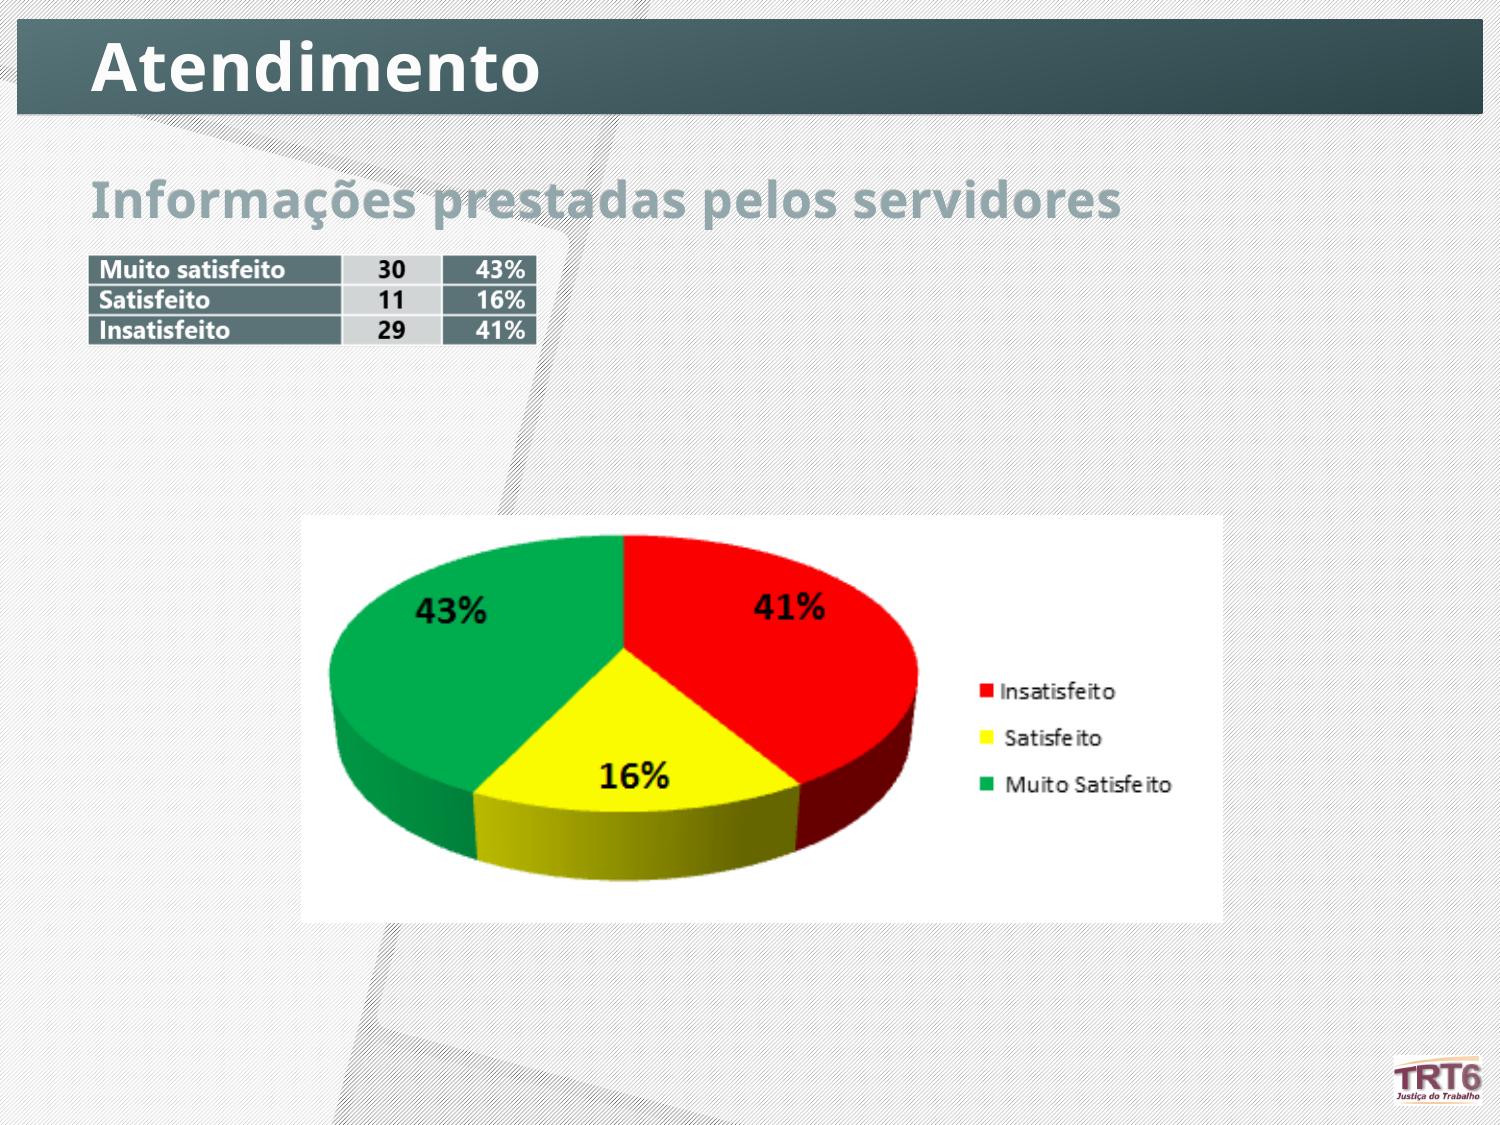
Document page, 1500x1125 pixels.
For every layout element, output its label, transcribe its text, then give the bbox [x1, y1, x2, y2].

text_box Atendimento [77, 18, 1270, 113]
text_box [18, 19, 1482, 114]
picture [1393, 1055, 1483, 1106]
picture [301, 515, 1223, 923]
text_box Informações prestadas pelos servidores [77, 161, 1447, 236]
picture [87, 246, 538, 361]
